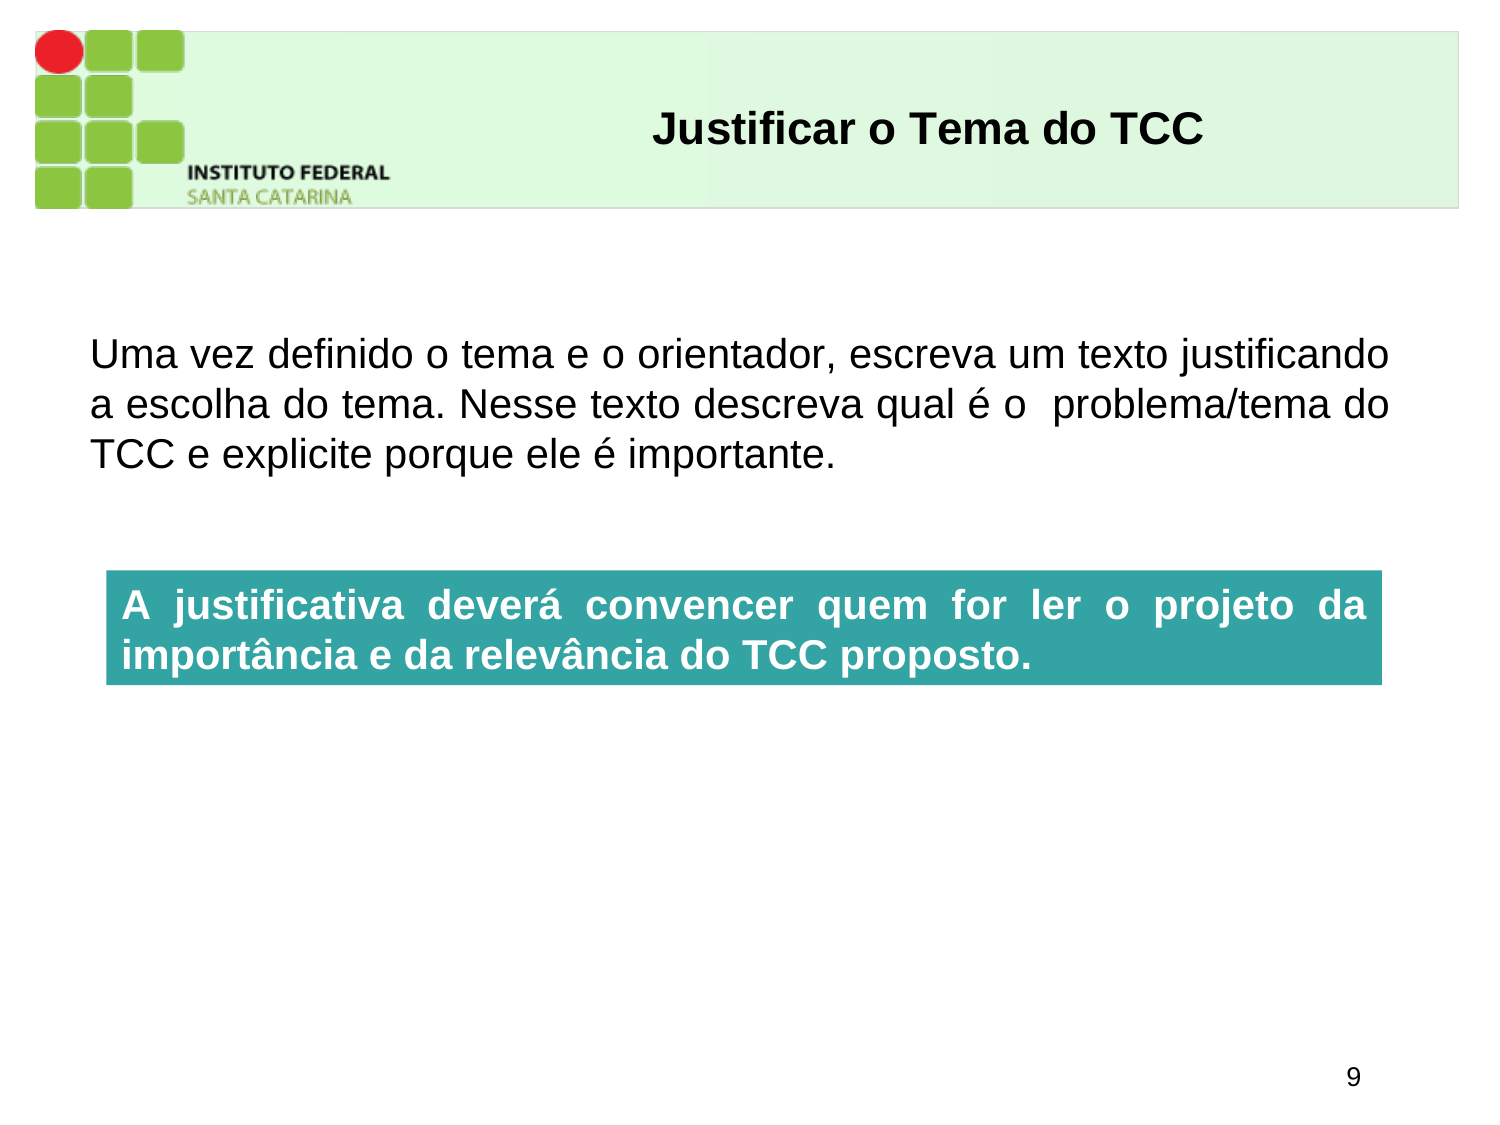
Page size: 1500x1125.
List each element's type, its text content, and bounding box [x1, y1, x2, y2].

text_box A justificativa deverá convencer quem for ler o projeto da importância e da relevância do TCC proposto. [106, 570, 1382, 686]
title Justificar o Tema do TCC [437, 44, 1421, 209]
text_box Uma vez definido o tema e o orientador, escreva um texto justificando a escolha do tema. Nesse texto descreva qual é o problema/tema do TCC e explicite porque ele é importante. [75, 319, 1406, 508]
picture [35, 30, 391, 209]
